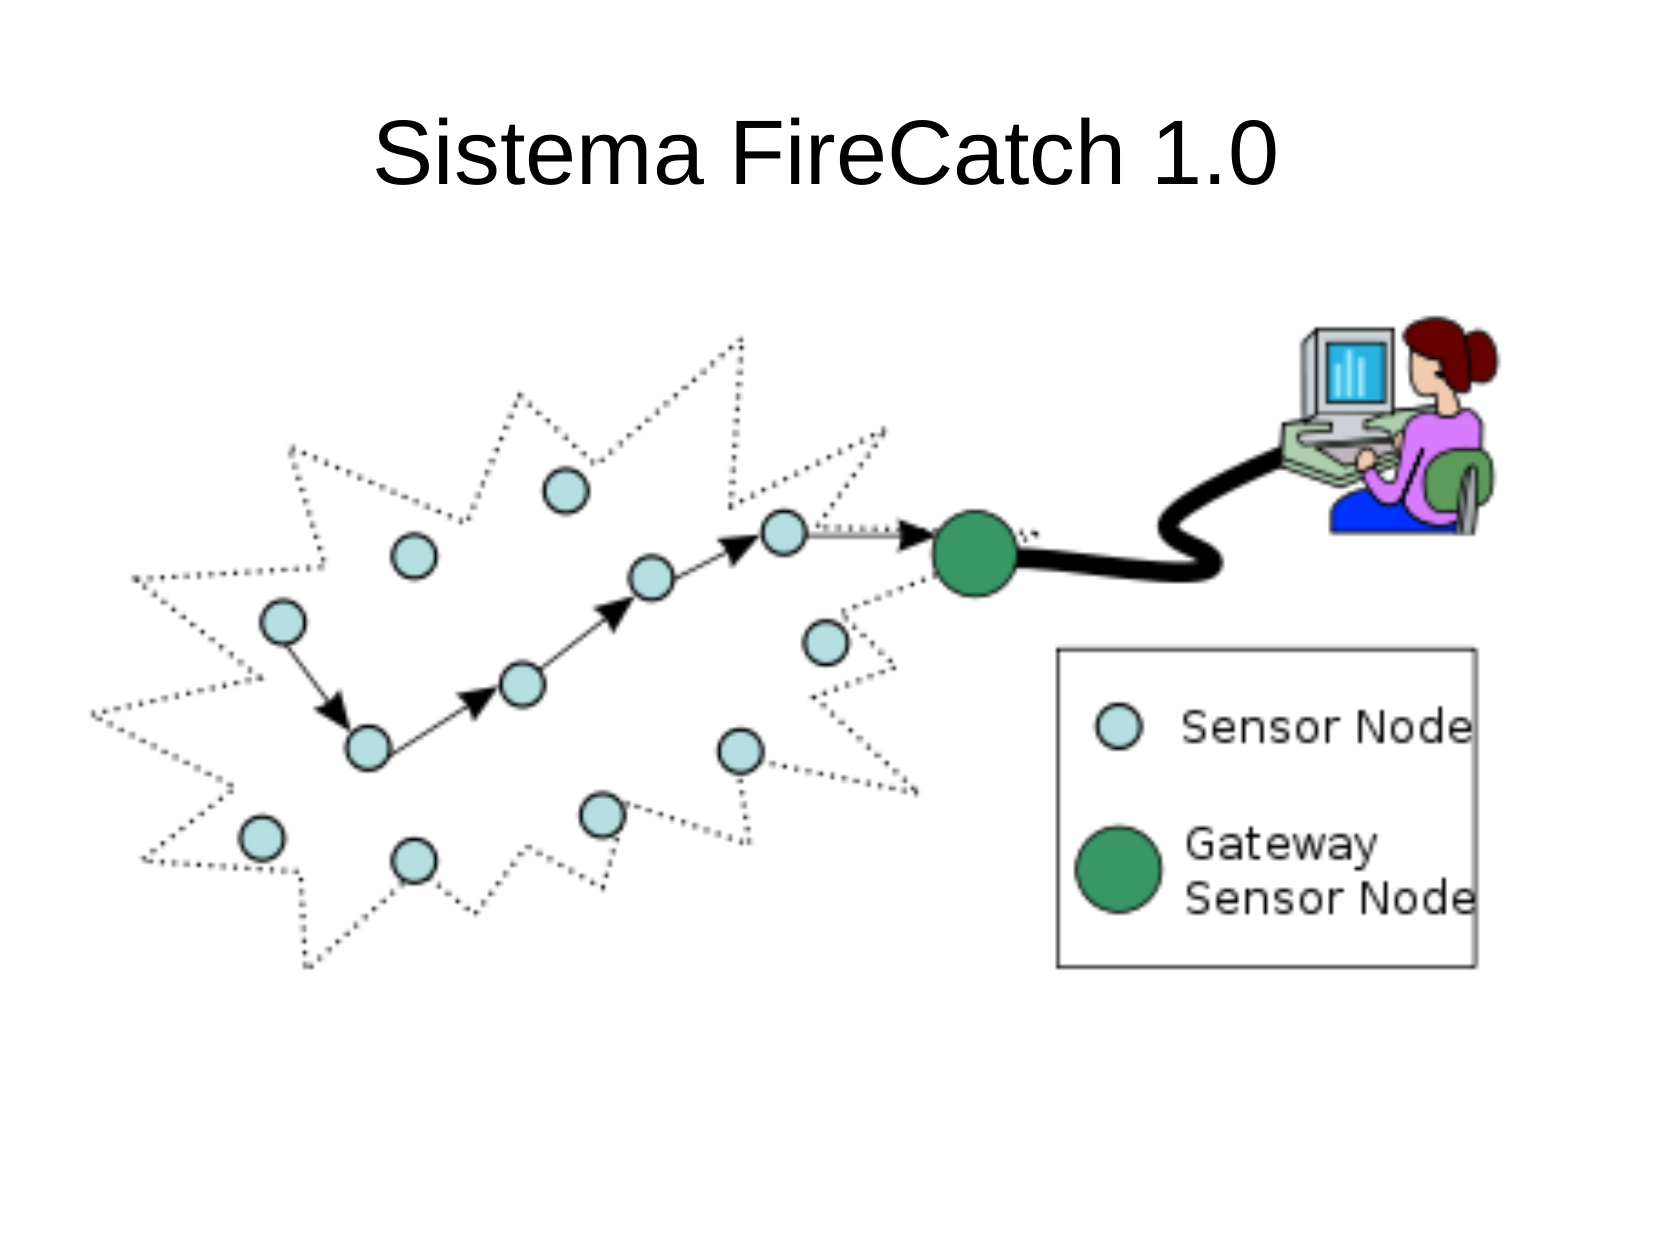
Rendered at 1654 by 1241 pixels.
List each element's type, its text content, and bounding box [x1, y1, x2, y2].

picture [82, 307, 1538, 992]
title Sistema FireCatch 1.0 [82, 49, 1571, 257]
